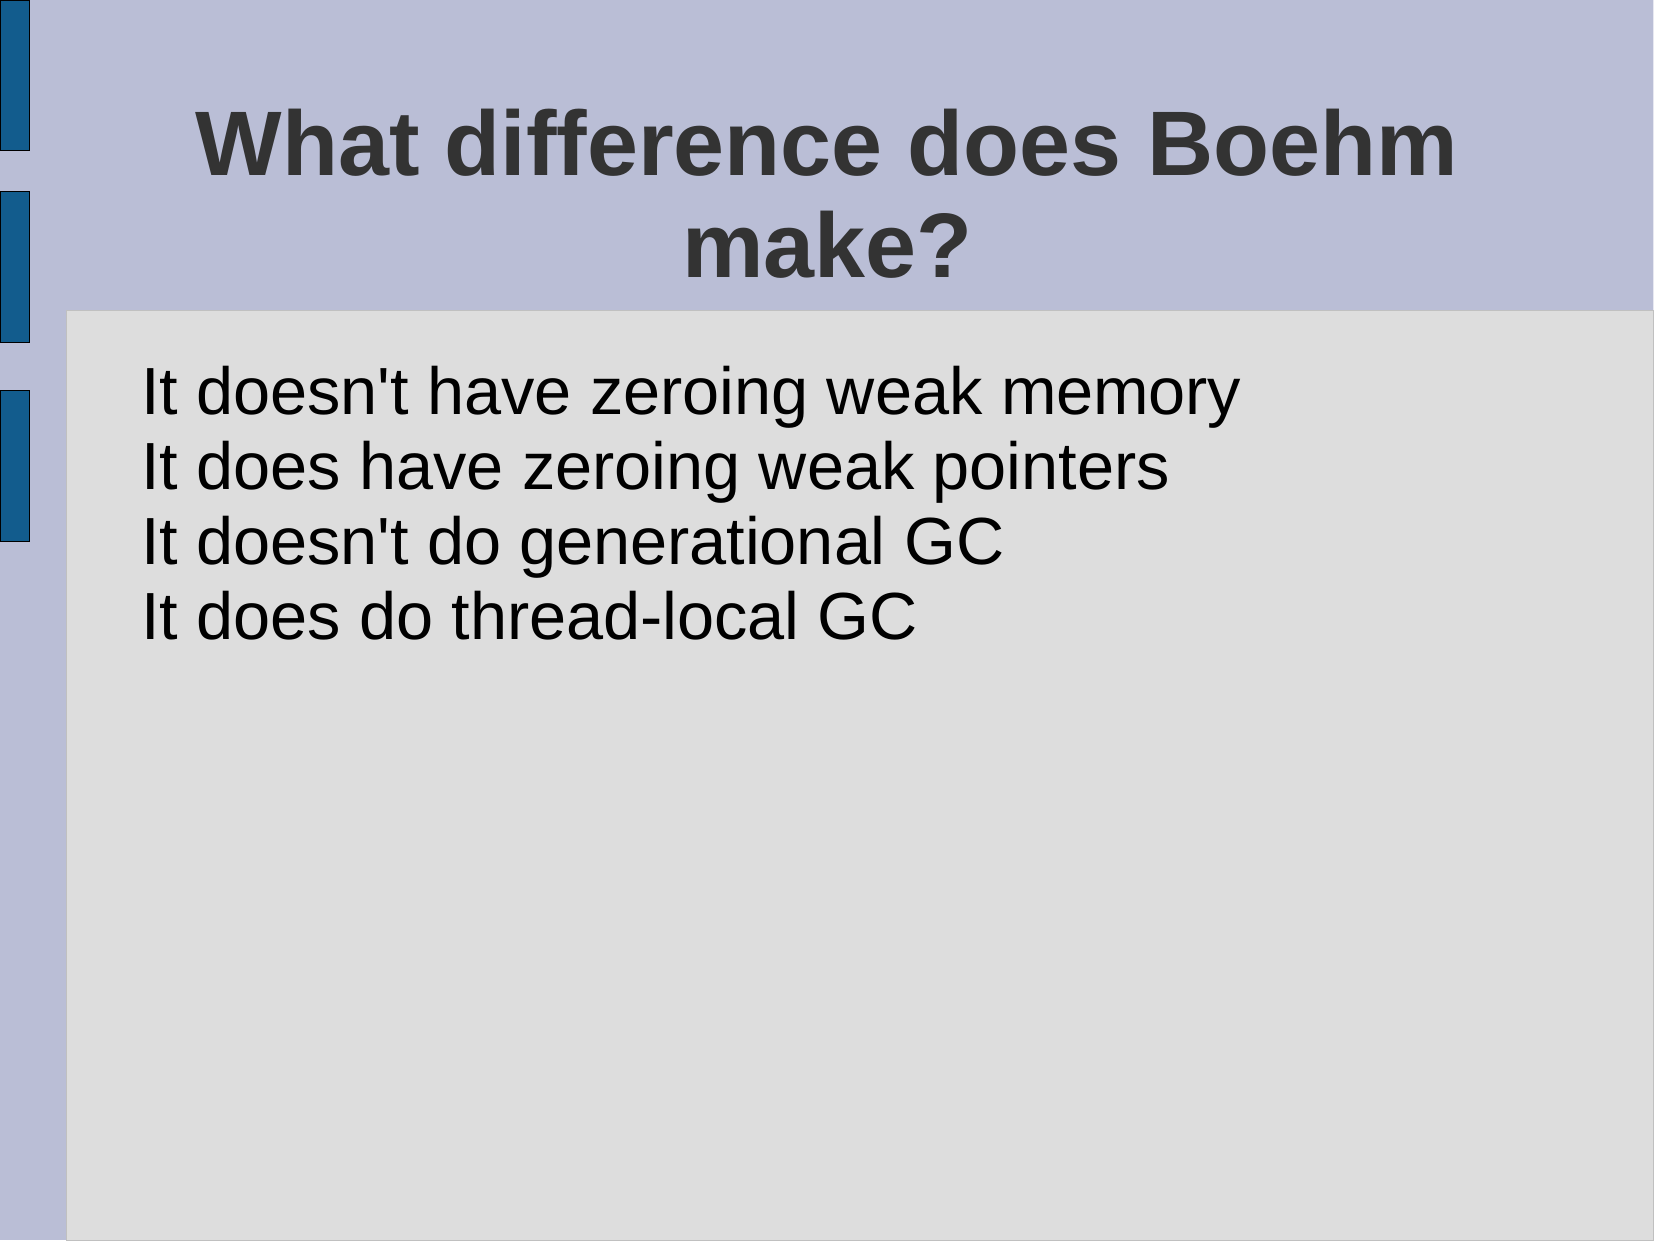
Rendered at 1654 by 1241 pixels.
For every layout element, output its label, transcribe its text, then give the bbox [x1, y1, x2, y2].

list It doesn't have zeroing weak memory It does have zeroing weak pointers It doesn't do generational GC It does do thread-local GC [123, 354, 1536, 1136]
title What difference does Boehm make? [121, 89, 1534, 301]
